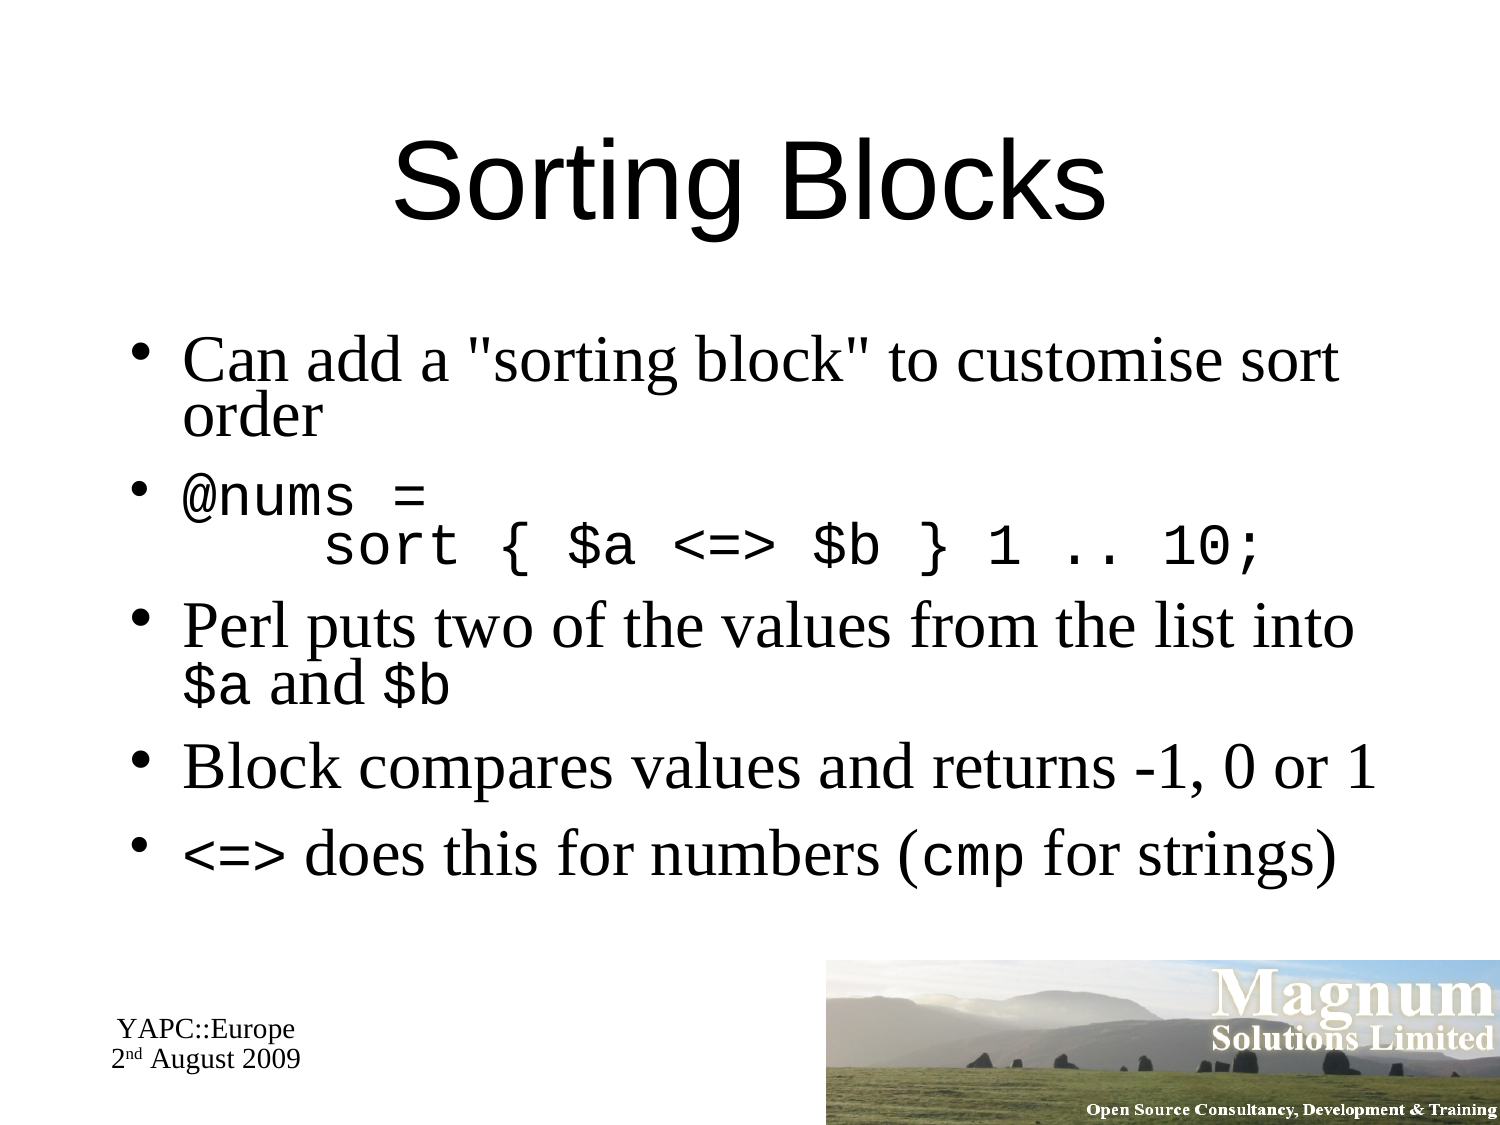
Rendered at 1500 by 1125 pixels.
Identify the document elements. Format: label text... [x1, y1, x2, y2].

title Sorting Blocks [112, 62, 1388, 250]
list Can add a "sorting block" to customise sort order @nums = sort { $a <=> $b } 1 .. 10; Perl puts two of the values from the list into $a and $b Block compares values and returns -1, 0 or 1 <=> does this for numbers (cmp for strings) [112, 337, 1388, 906]
picture [826, 960, 1500, 1125]
